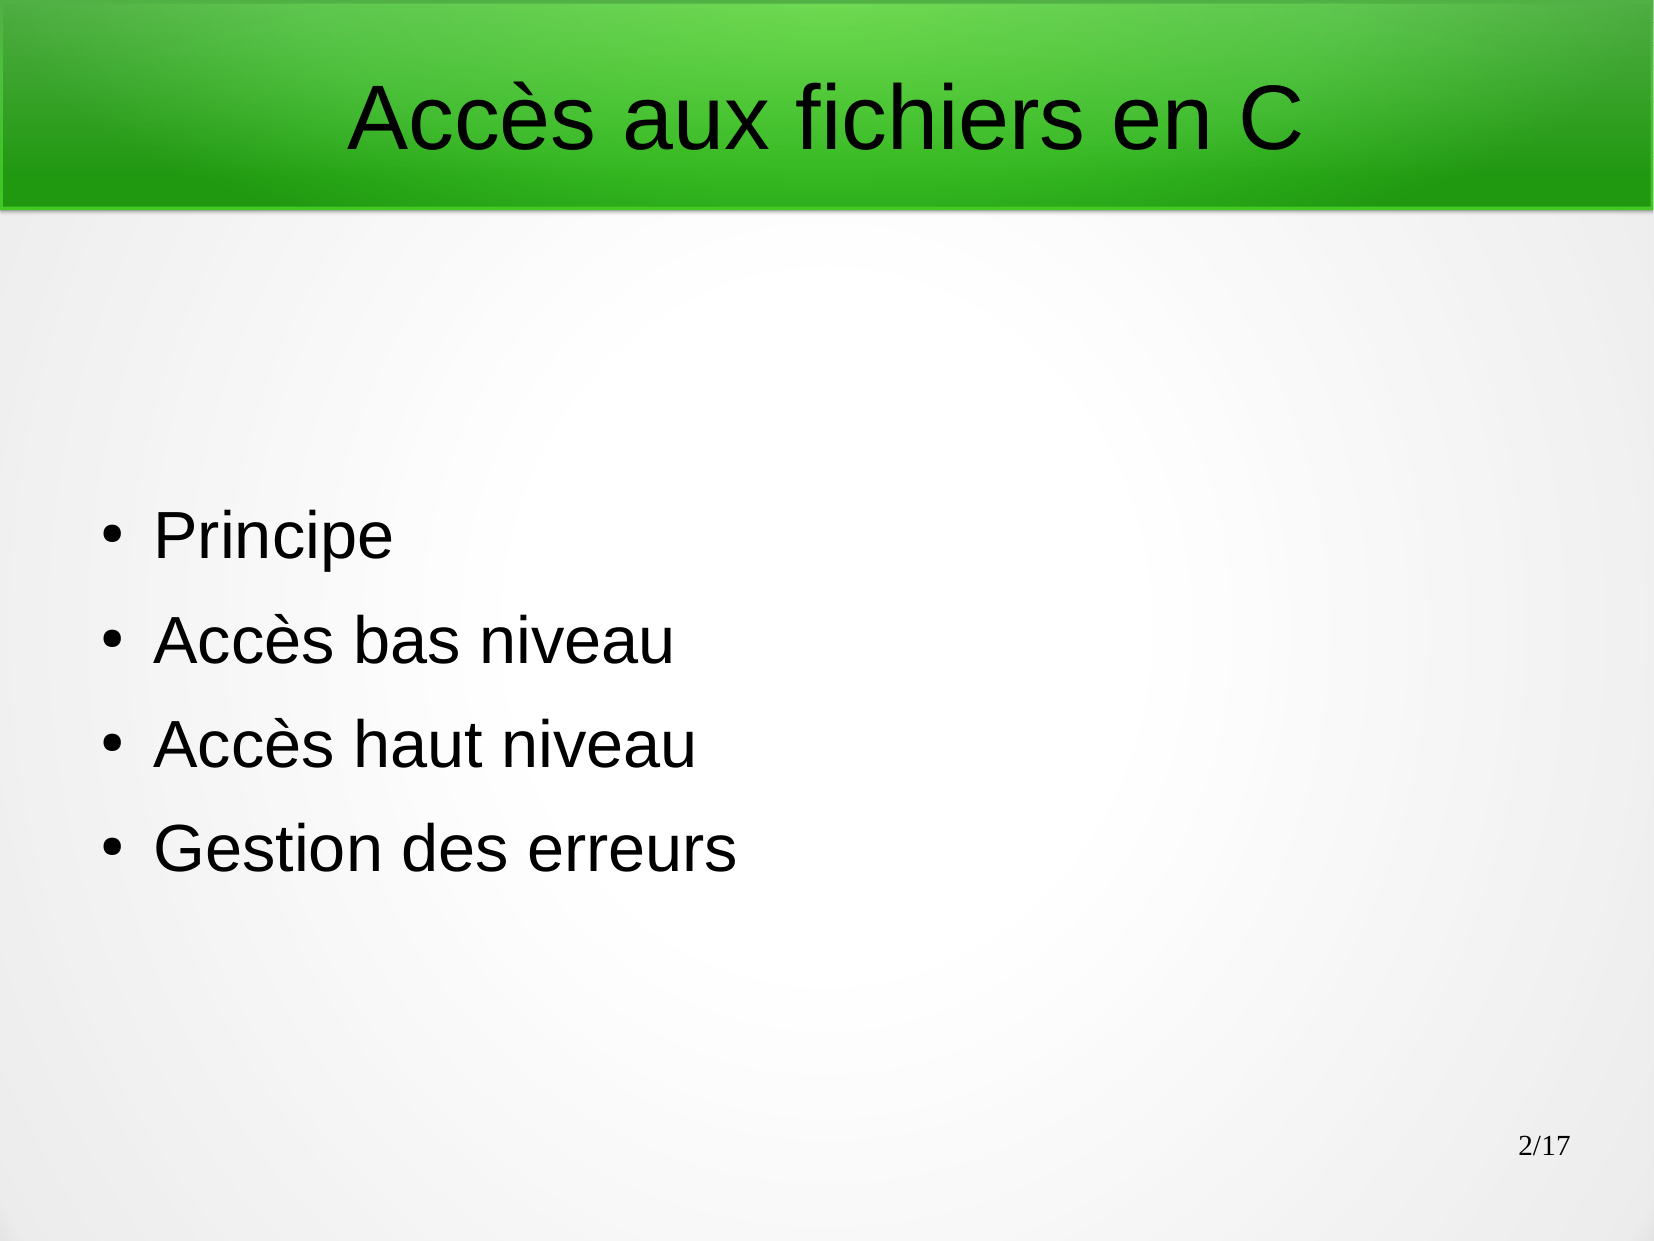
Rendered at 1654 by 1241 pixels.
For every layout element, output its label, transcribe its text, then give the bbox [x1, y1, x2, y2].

title Accès aux fichiers en C [82, 47, 1571, 189]
list Principe Accès bas niveau Accès haut niveau Gestion des erreurs [82, 290, 1571, 1094]
